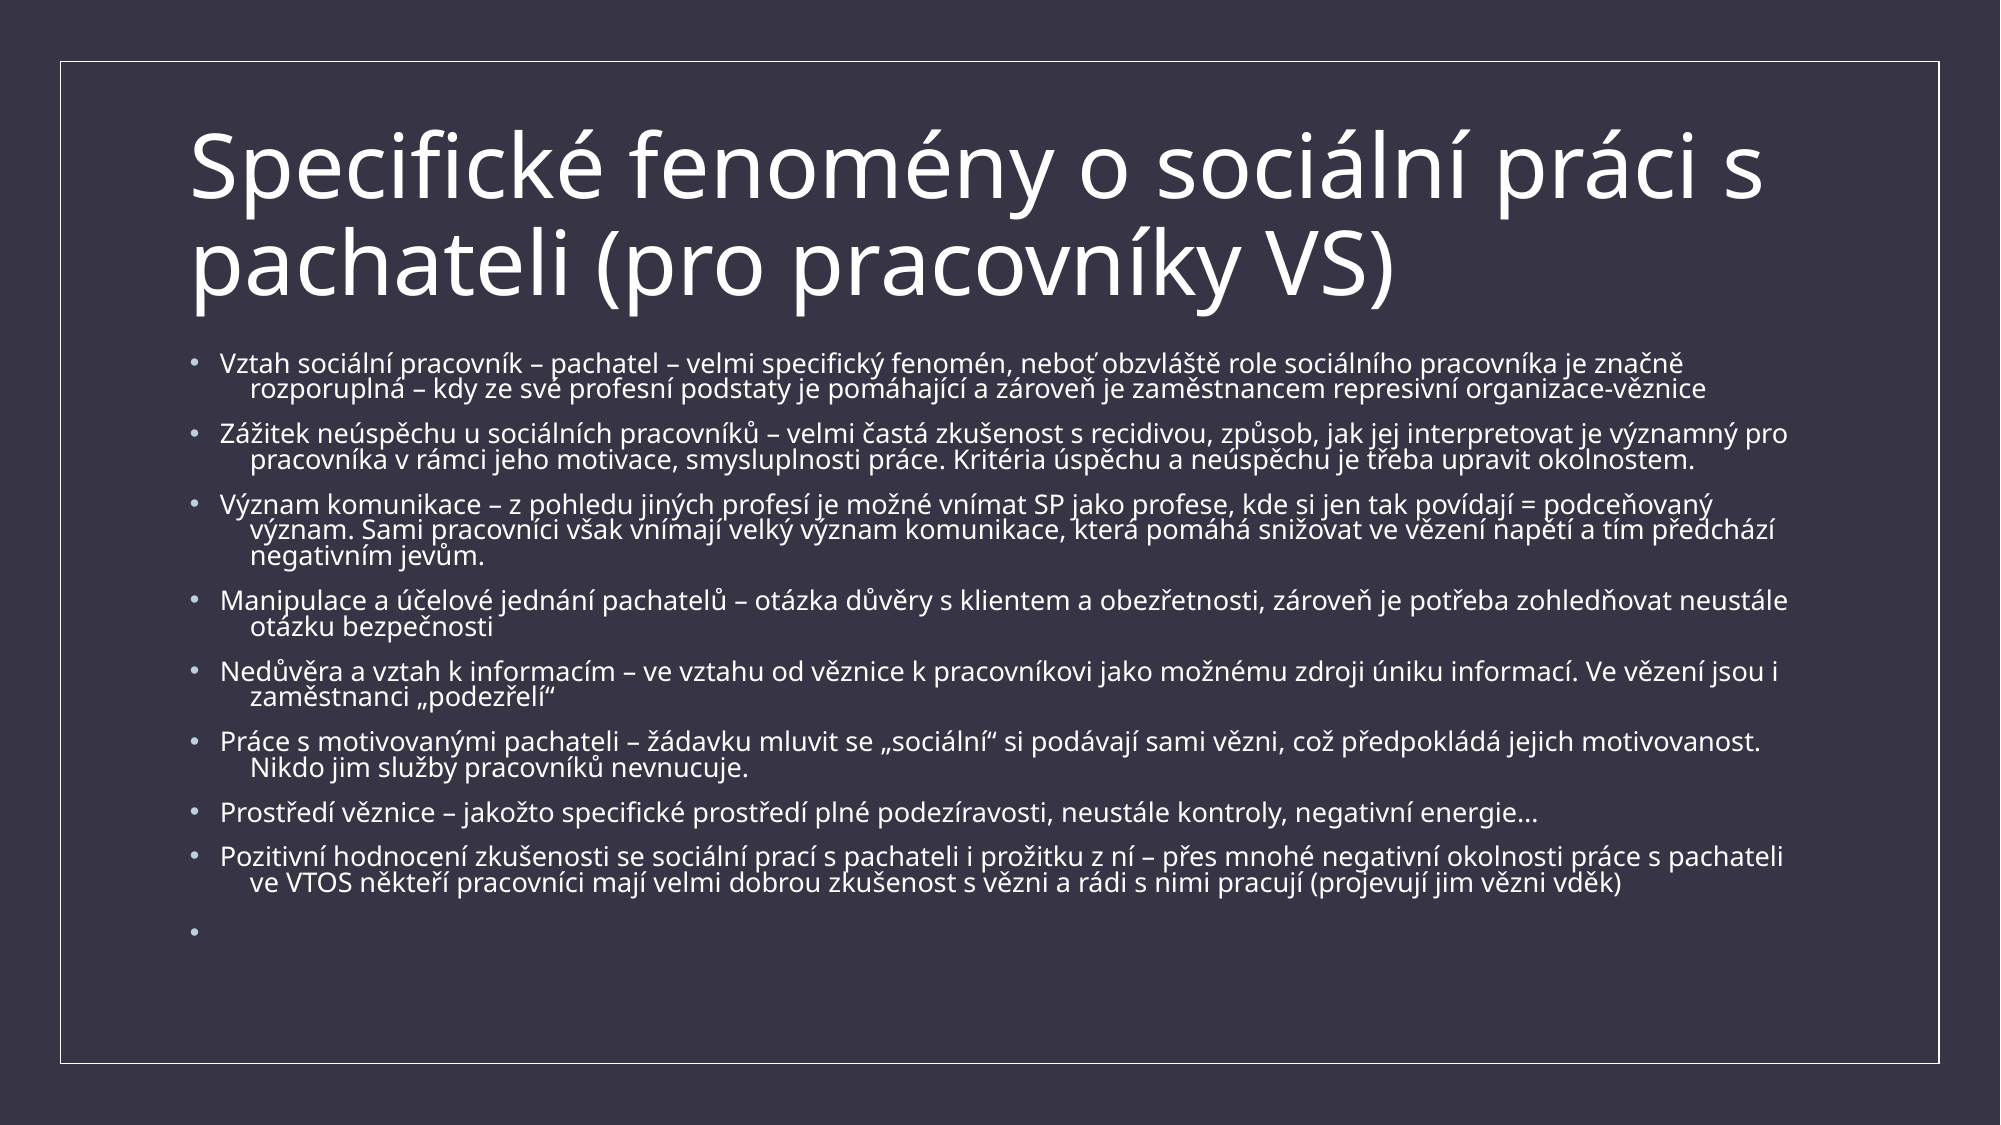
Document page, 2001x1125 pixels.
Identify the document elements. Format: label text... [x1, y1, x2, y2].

title Specifické fenomény o sociální práci s pachateli (pro pracovníky VS) [174, 105, 1825, 331]
list Vztah sociální pracovník – pachatel – velmi specifický fenomén, neboť obzvláště role sociálního pracovníka je značně rozporuplná – kdy ze své profesní podstaty je pomáhající a zároveň je zaměstnancem represivní organizace-věznice Zážitek neúspěchu u sociálních pracovníků – velmi častá zkušenost s recidivou, způsob, jak jej interpretovat je významný pro pracovníka v rámci jeho motivace, smysluplnosti práce. Kritéria úspěchu a neúspěchu je třeba upravit okolnostem. Význam komunikace – z pohledu jiných profesí je možné vnímat SP jako profese, kde si jen tak povídají = podceňovaný význam. Sami pracovníci však vnímají velký význam komunikace, která pomáhá snižovat ve vězení napětí a tím předchází negativním jevům. Manipulace a účelové jednání pachatelů – otázka důvěry s klientem a obezřetnosti, zároveň je potřeba zohledňovat neustále otázku bezpečnosti Nedůvěra a vztah k informacím – ve vztahu od věznice k pracovníkovi jako možnému zdroji úniku informací. Ve vězení jsou i zaměstnanci „podezřelí“ Práce s motivovanými pachateli – žádavku mluvit se „sociální“ si podávají sami vězni, což předpokládá jejich motivovanost. Nikdo jim služby pracovníků nevnucuje. Prostředí věznice – jakožto specifické prostředí plné podezíravosti, neustále kontroly, negativní energie… Pozitivní hodnocení zkušenosti se sociální prací s pachateli i prožitku z ní – přes mnohé negativní okolnosti práce s pachateli ve VTOS někteří pracovníci mají velmi dobrou zkušenost s vězni a rádi s nimi pracují (projevují jim vězni vděk) [174, 345, 1825, 991]
